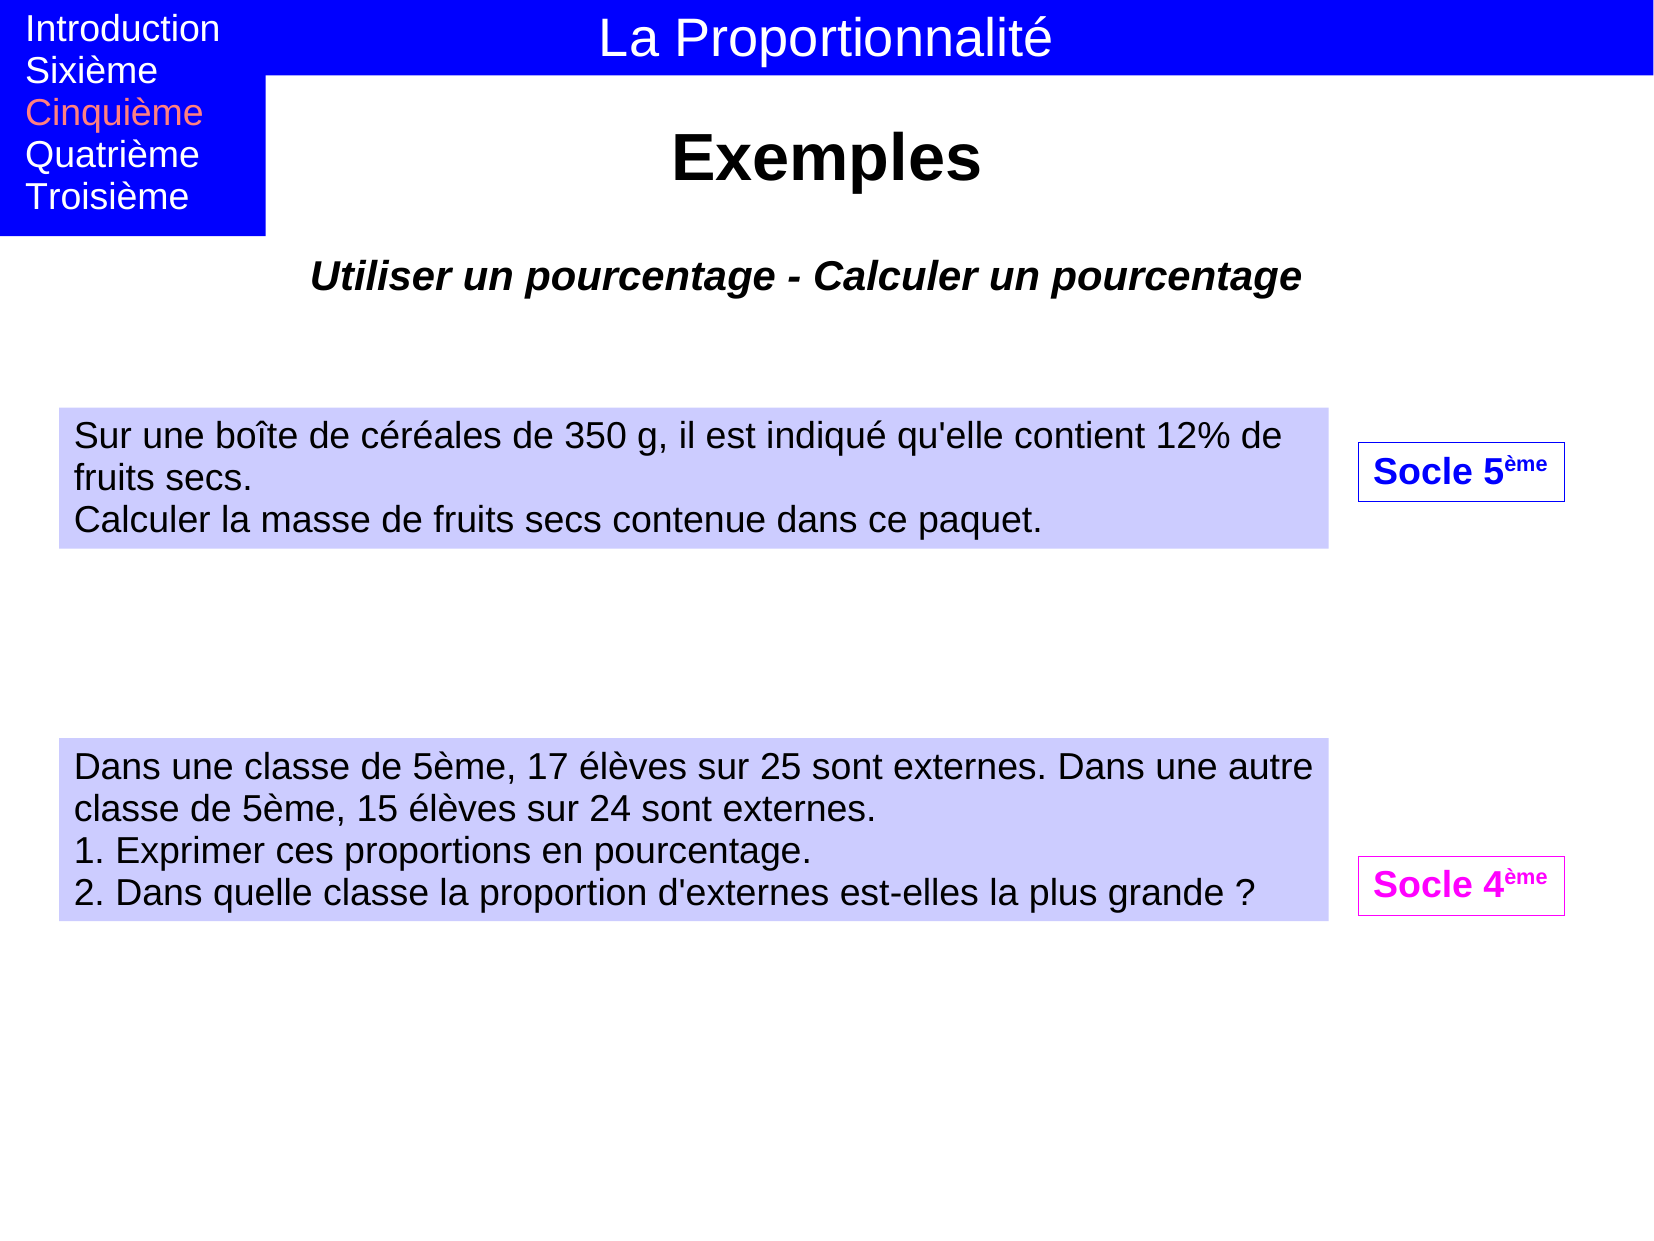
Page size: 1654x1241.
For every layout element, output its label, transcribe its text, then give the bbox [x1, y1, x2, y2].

text_box Introduction Sixième Cinquième Quatrième Troisième [0, 0, 266, 237]
text_box Utiliser un pourcentage - Calculer un pourcentage [295, 245, 1359, 308]
text_box Exemples [295, 112, 1359, 202]
text_box Socle 4ème [1358, 856, 1565, 916]
text_box La Proportionnalité [266, 0, 1654, 76]
text_box Sur une boîte de céréales de 350 g, il est indiqué qu'elle contient 12% de fruits secs. Calculer la masse de fruits secs contenue dans ce paquet. [59, 407, 1329, 549]
text_box Dans une classe de 5ème, 17 élèves sur 25 sont externes. Dans une autre classe de 5ème, 15 élèves sur 24 sont externes. 1. Exprimer ces proportions en pourcentage. 2. Dans quelle classe la proportion d'externes est-elles la plus grande ? [59, 738, 1329, 922]
text_box Socle 5ème [1358, 442, 1565, 502]
